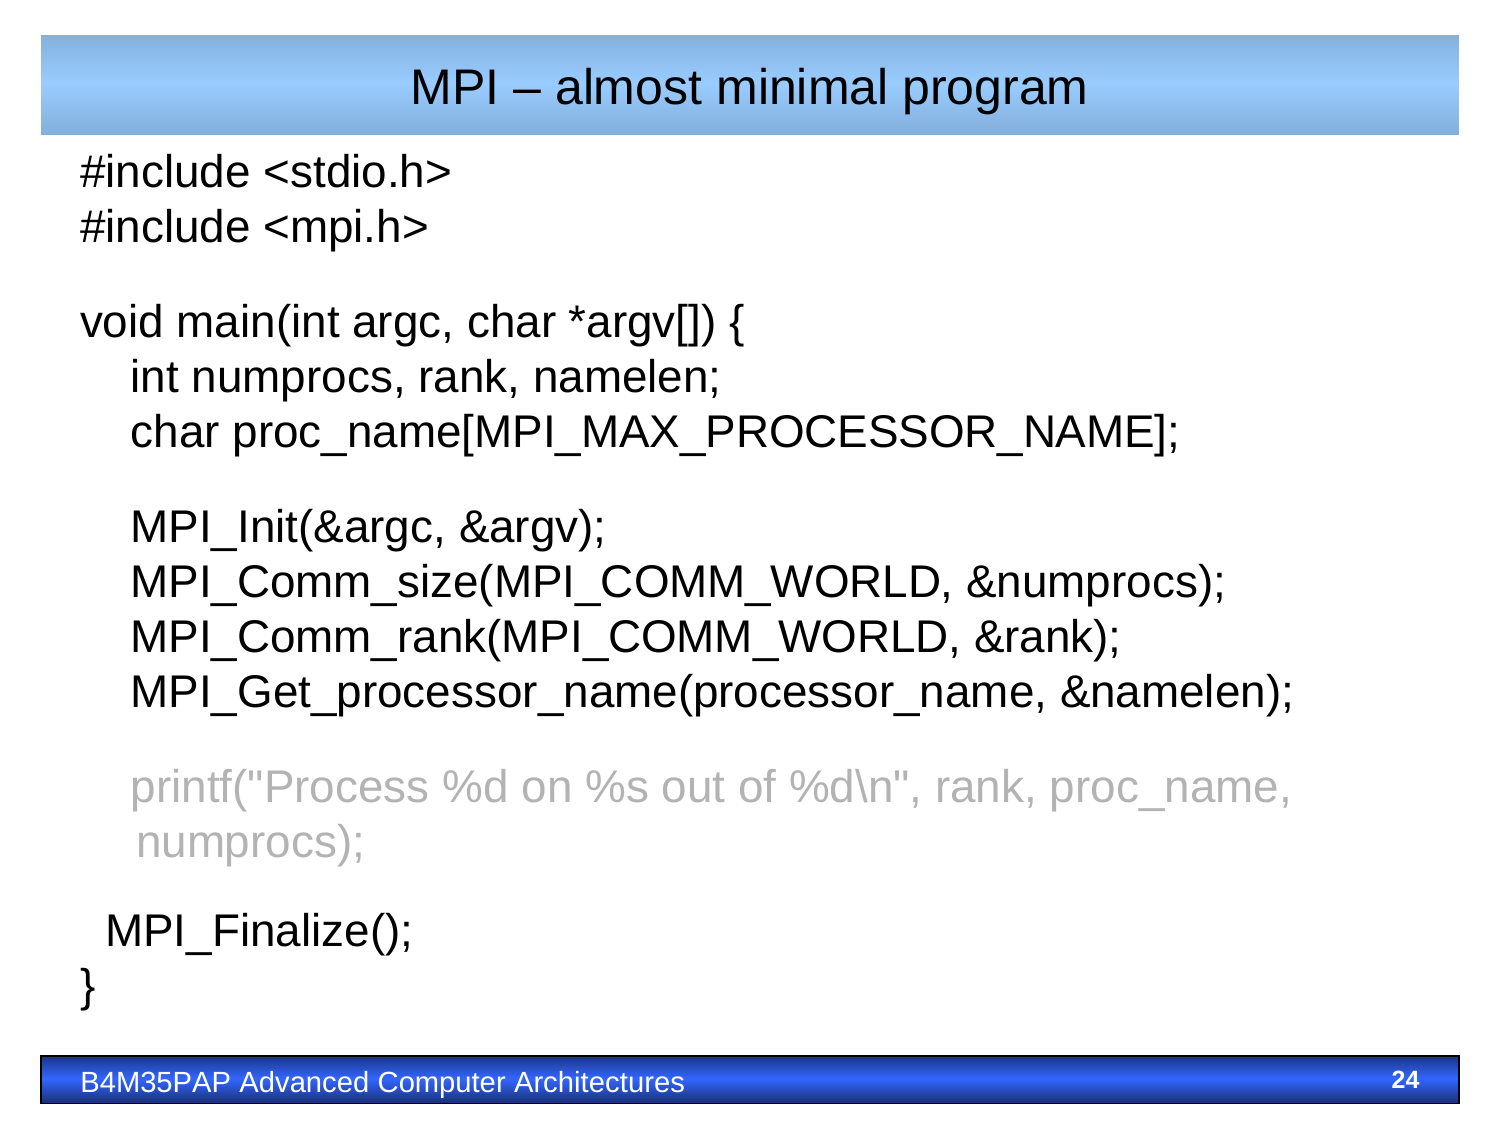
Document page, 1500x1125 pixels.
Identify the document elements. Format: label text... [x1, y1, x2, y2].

list #include <stdio.h> #include <mpi.h> void main(int argc, char *argv[]) { int numprocs, rank, namelen; char proc_name[MPI_MAX_PROCESSOR_NAME]; MPI_Init(&argc, &argv); MPI_Comm_size(MPI_COMM_WORLD, &numprocs); MPI_Comm_rank(MPI_COMM_WORLD, &rank); MPI_Get_processor_name(processor_name, &namelen); printf("Process %d on %s out of %d\n", rank, proc_name, numprocs); MPI_Finalize(); } [64, 134, 1500, 961]
title MPI – almost minimal program [41, 35, 1459, 135]
